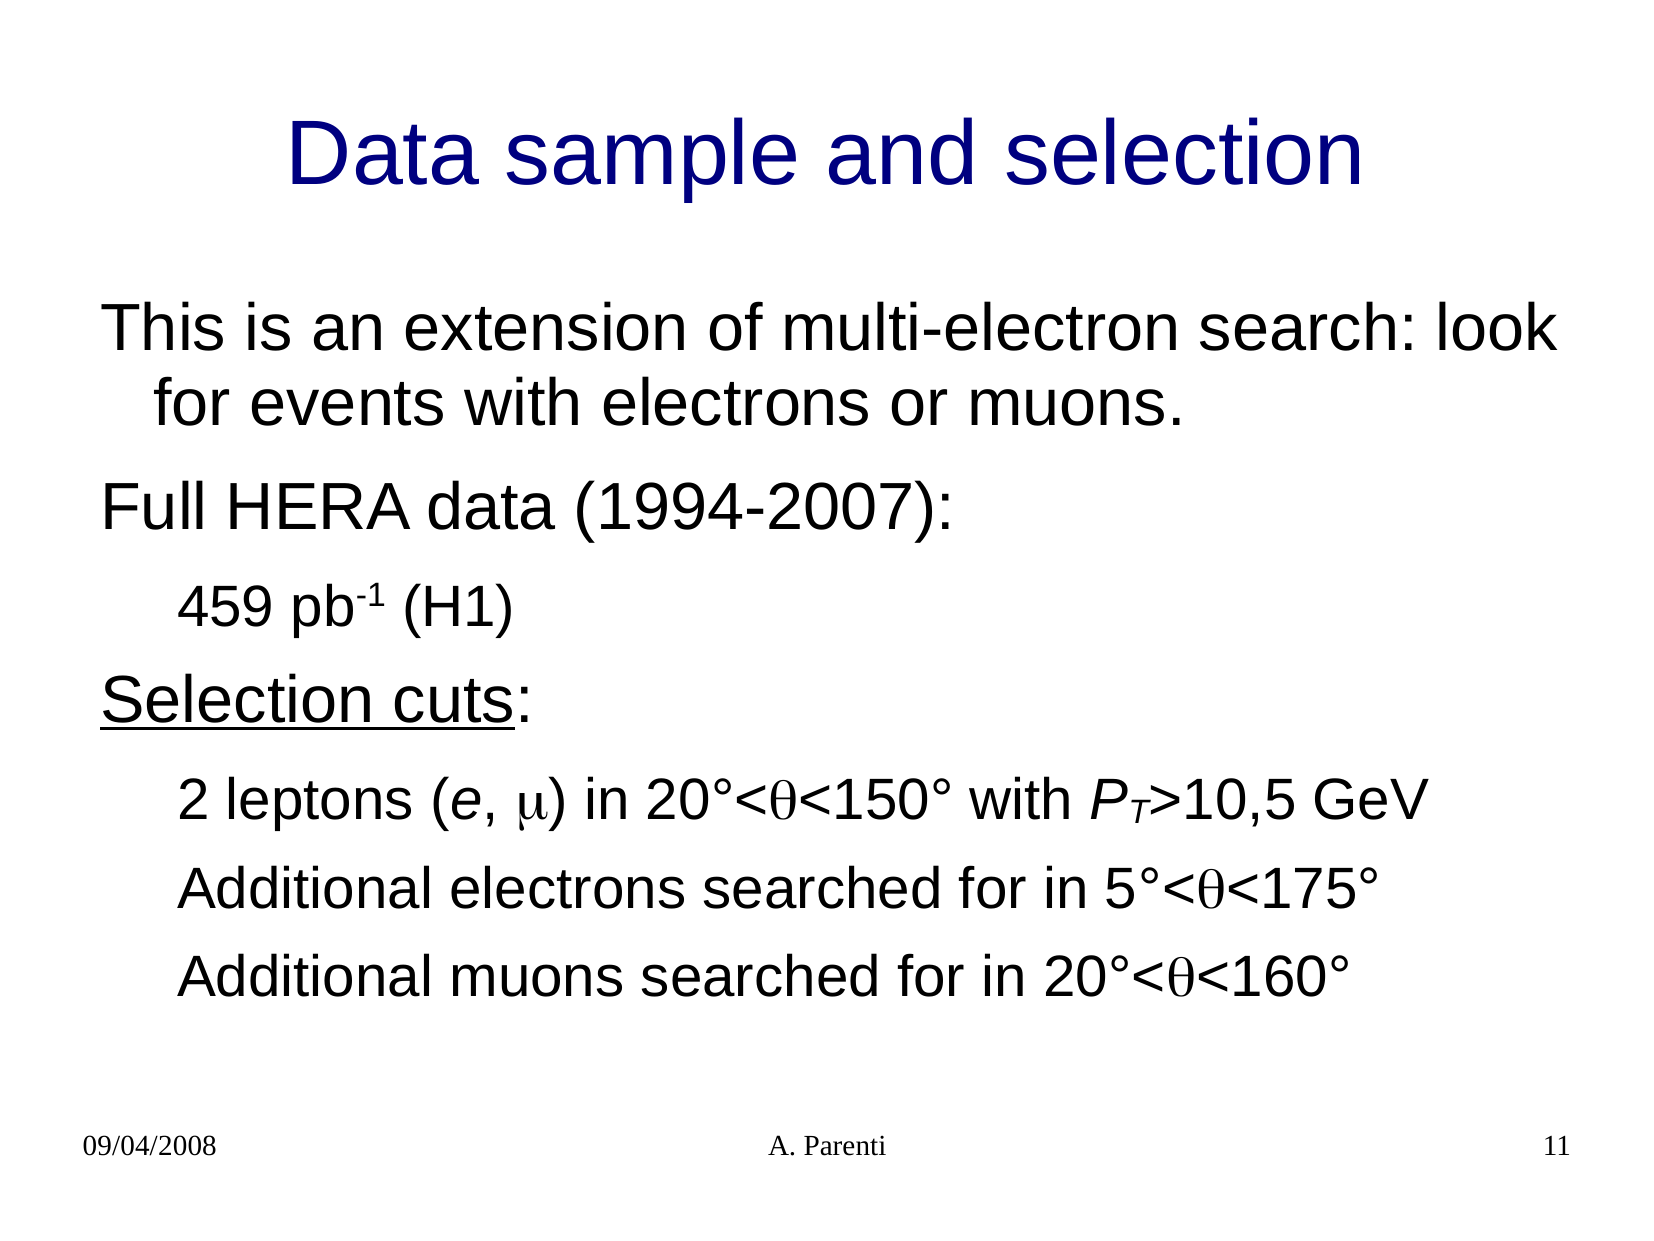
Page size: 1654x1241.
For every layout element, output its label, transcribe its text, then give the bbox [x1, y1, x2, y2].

list This is an extension of multi-electron search: look for events with electrons or muons. Full HERA data (1994-2007): 459 pb-1 (H1) Selection cuts: 2 leptons (e, m) in 20°<q<150° with PT>10,5 GeV Additional electrons searched for in 5°<q<175° Additional muons searched for in 20°<q<160° [82, 290, 1571, 1109]
title Data sample and selection [82, 49, 1571, 257]
